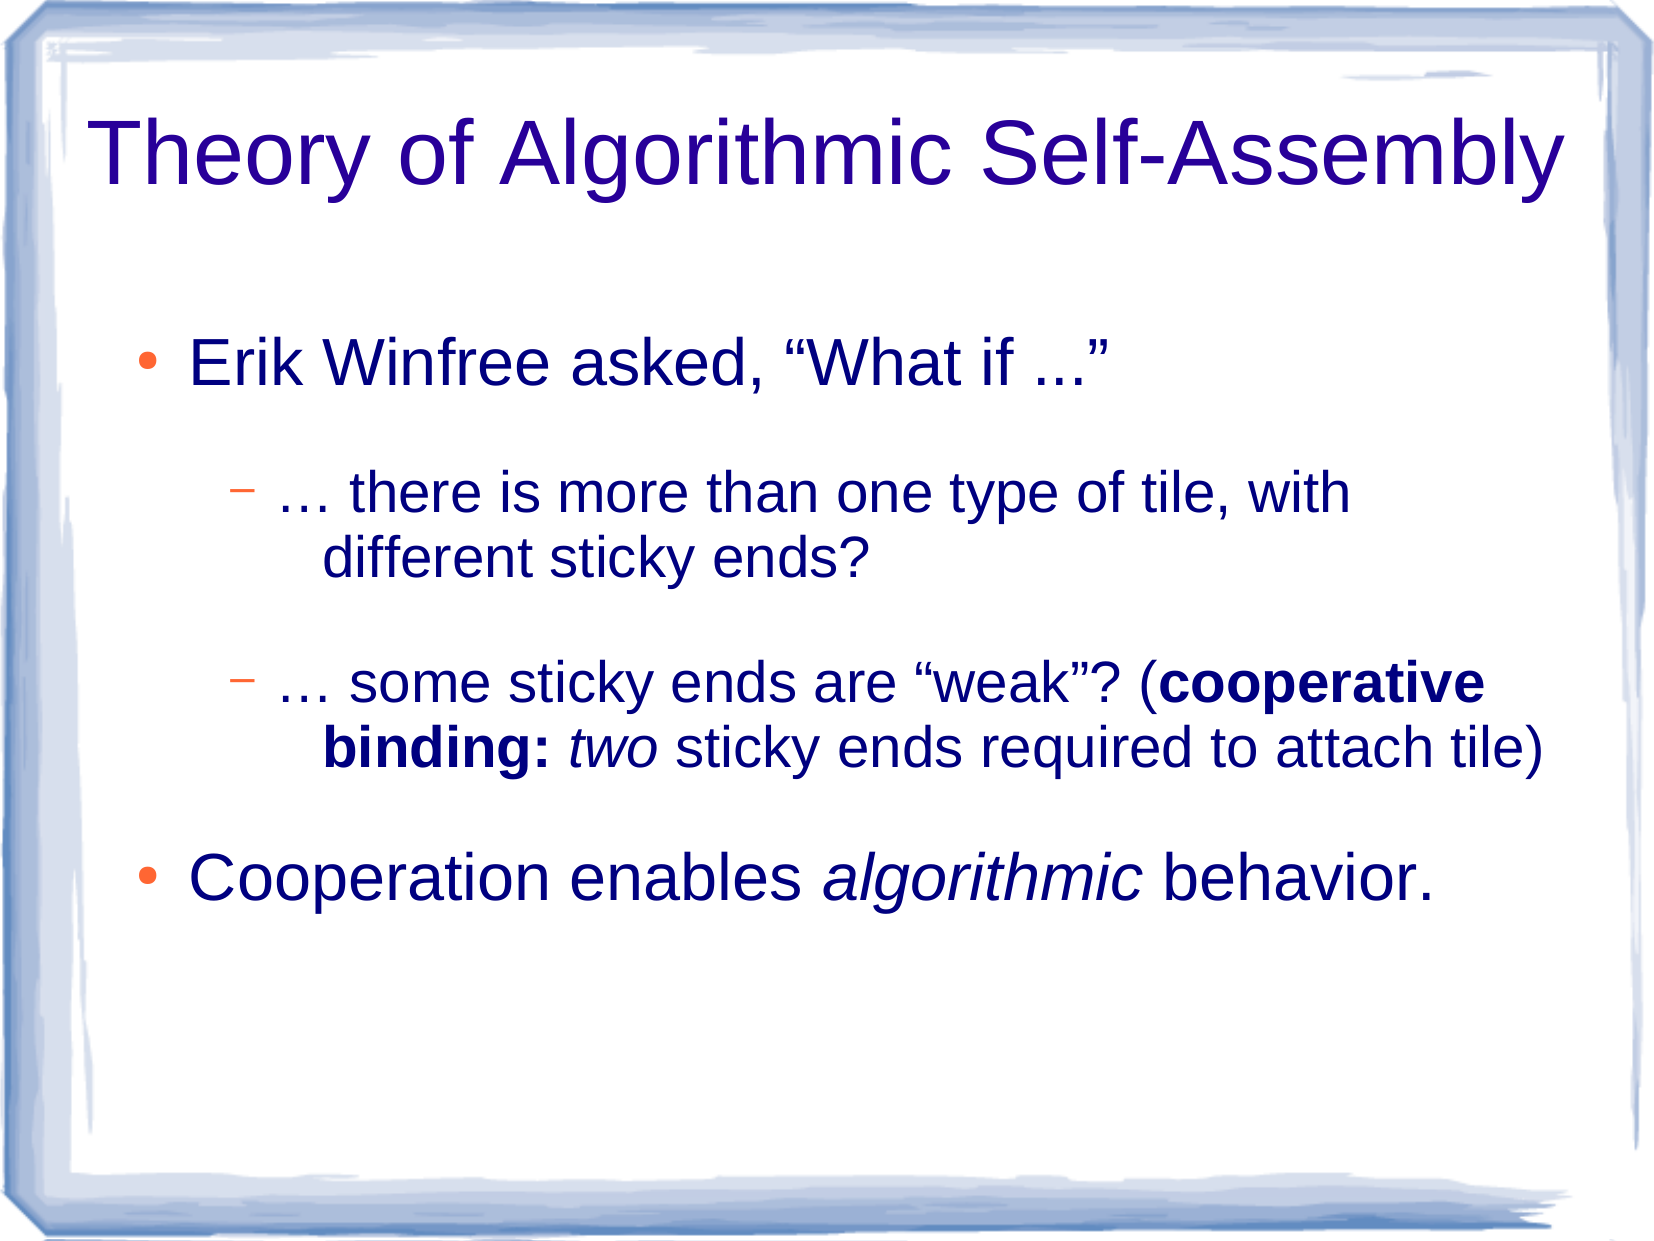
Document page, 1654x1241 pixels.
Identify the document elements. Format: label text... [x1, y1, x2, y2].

picture [0, 0, 1654, 1241]
title Theory of Algorithmic Self-Assembly [82, 49, 1571, 257]
list Erik Winfree asked, “What if ...” … there is more than one type of tile, with different sticky ends? … some sticky ends are “weak”? (cooperative binding: two sticky ends required to attach tile) Cooperation enables algorithmic behavior. [118, 324, 1571, 1004]
